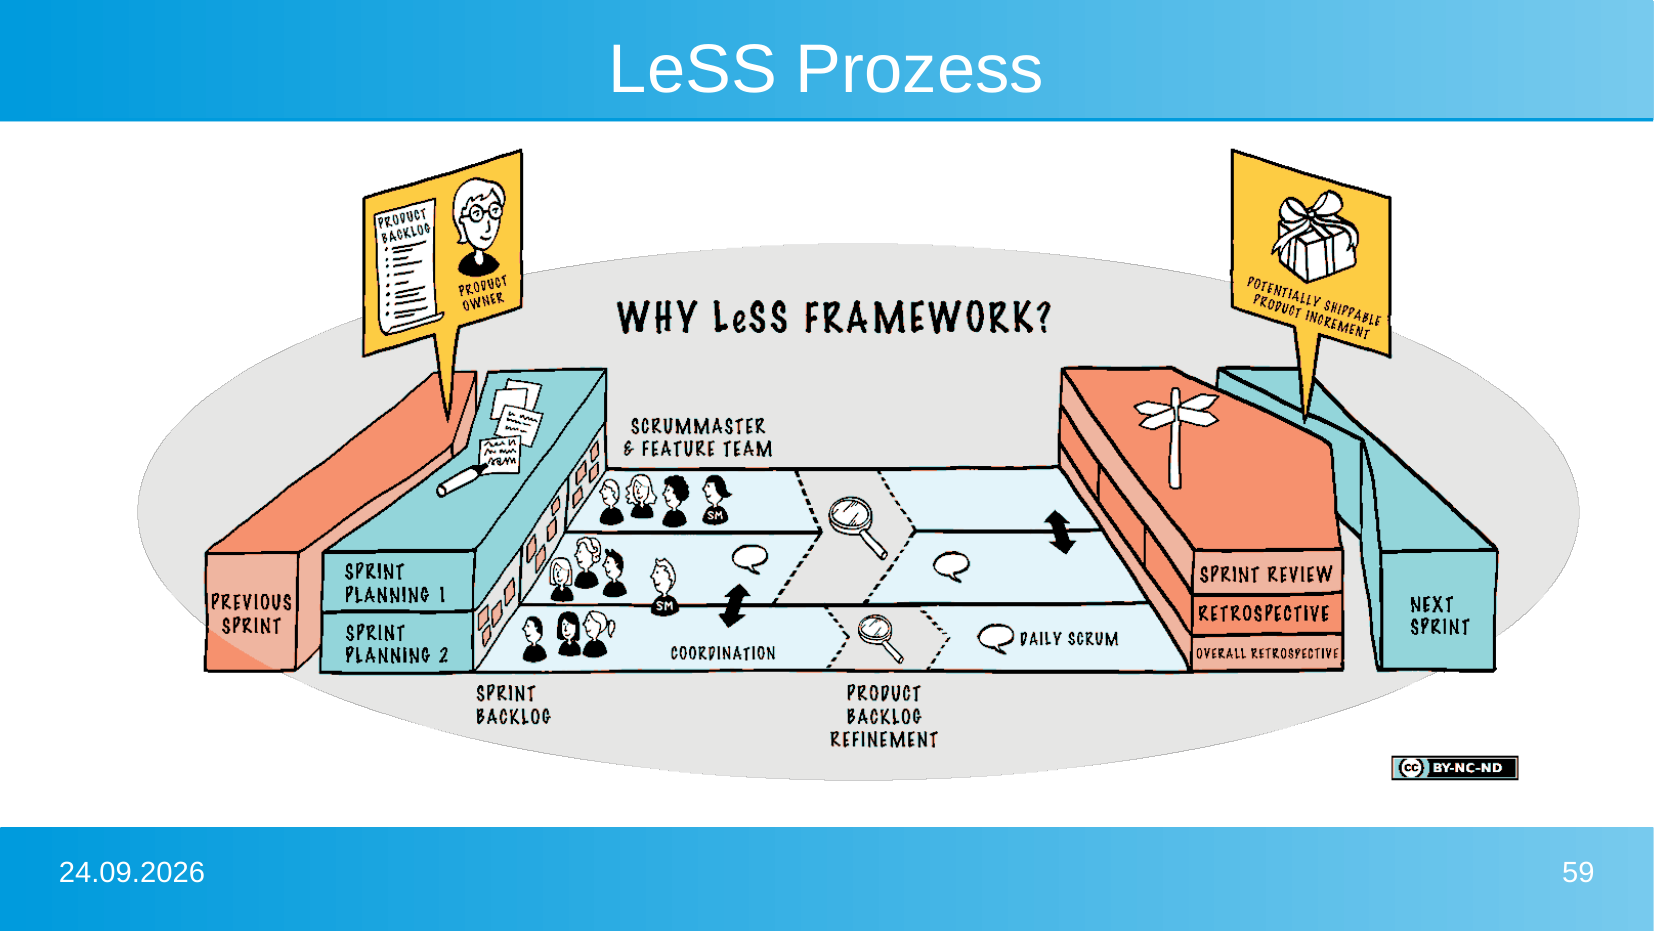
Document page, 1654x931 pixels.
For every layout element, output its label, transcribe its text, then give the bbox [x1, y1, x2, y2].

picture [88, 122, 1625, 812]
title LeSS Prozess [59, 29, 1595, 108]
